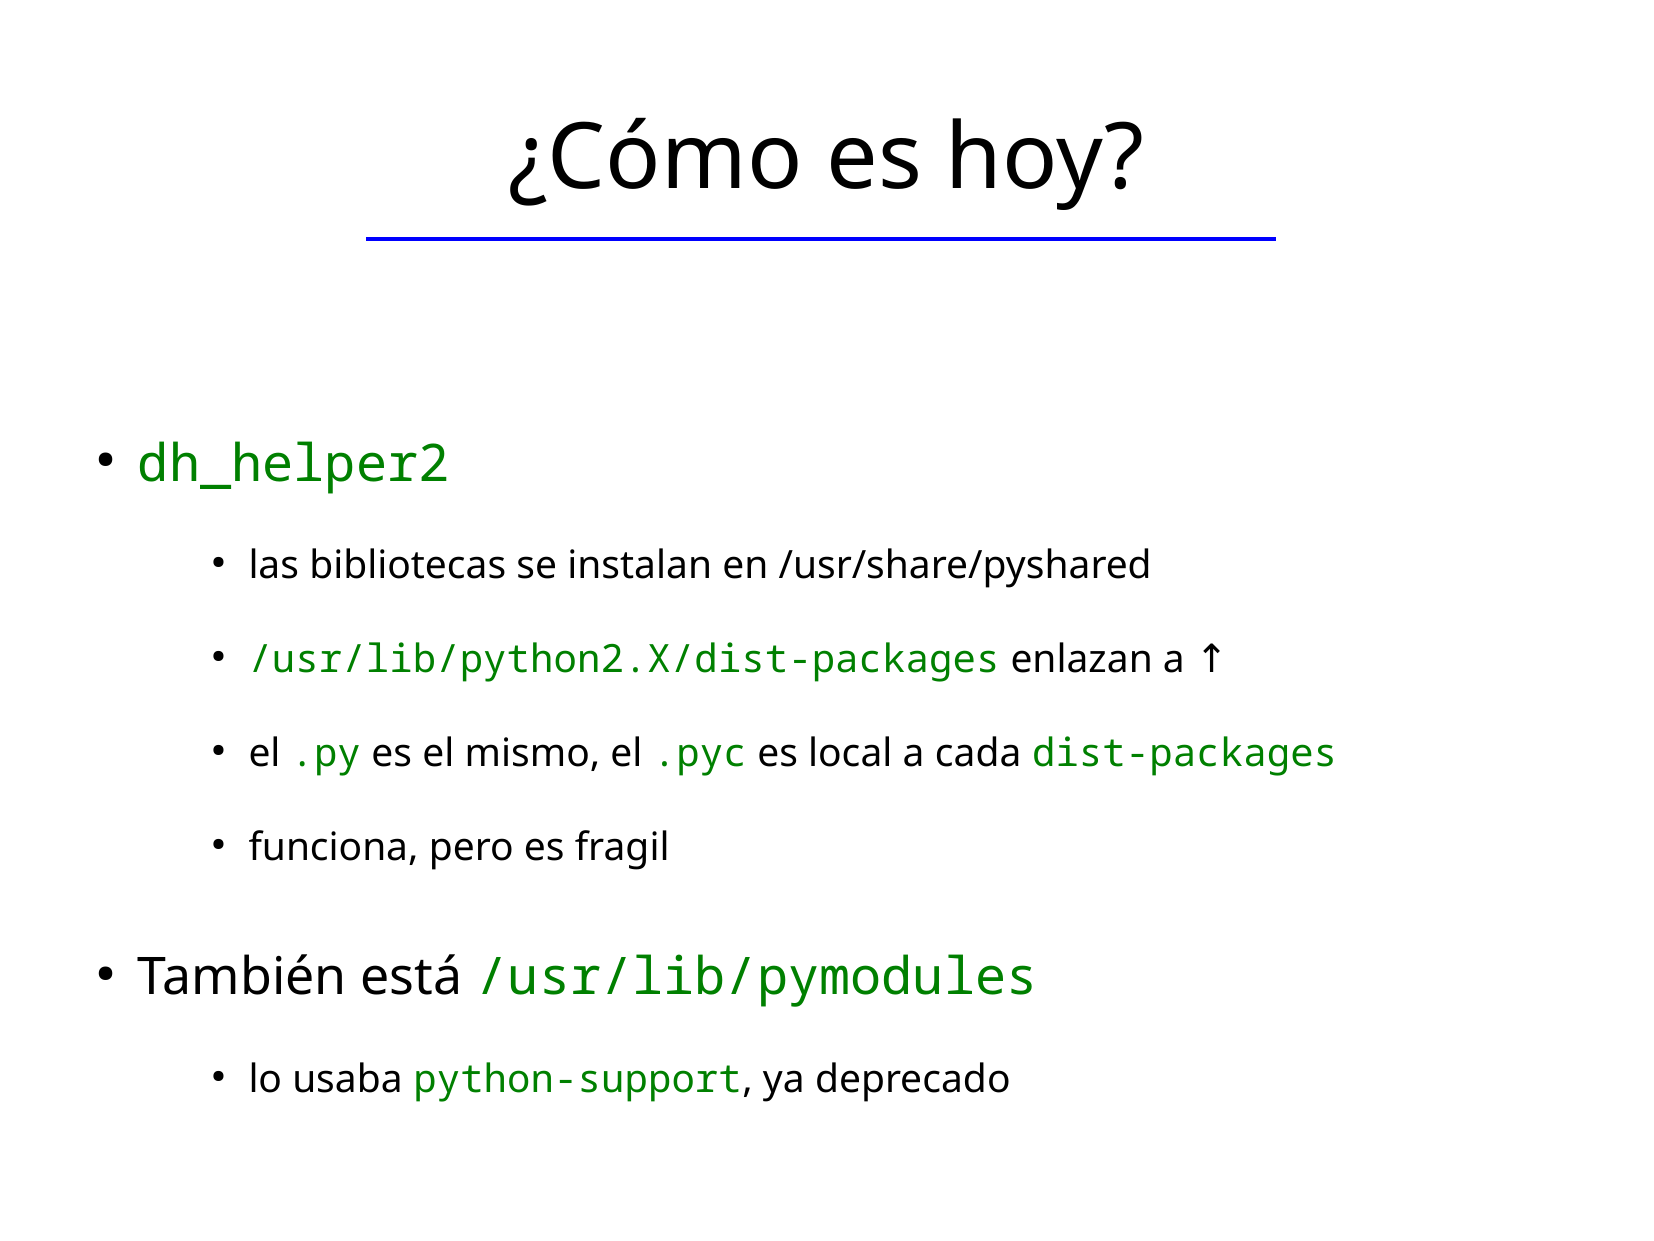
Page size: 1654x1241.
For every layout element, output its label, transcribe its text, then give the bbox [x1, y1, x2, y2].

title ¿Cómo es hoy? [82, 49, 1571, 257]
list dh_helper2 las bibliotecas se instalan en /usr/share/pyshared /usr/lib/python2.X/dist-packages enlazan a ↑ el .py es el mismo, el .pyc es local a cada dist-packages funciona, pero es fragil También está /usr/lib/pymodules lo usaba python-support, ya deprecado [82, 390, 1571, 1110]
